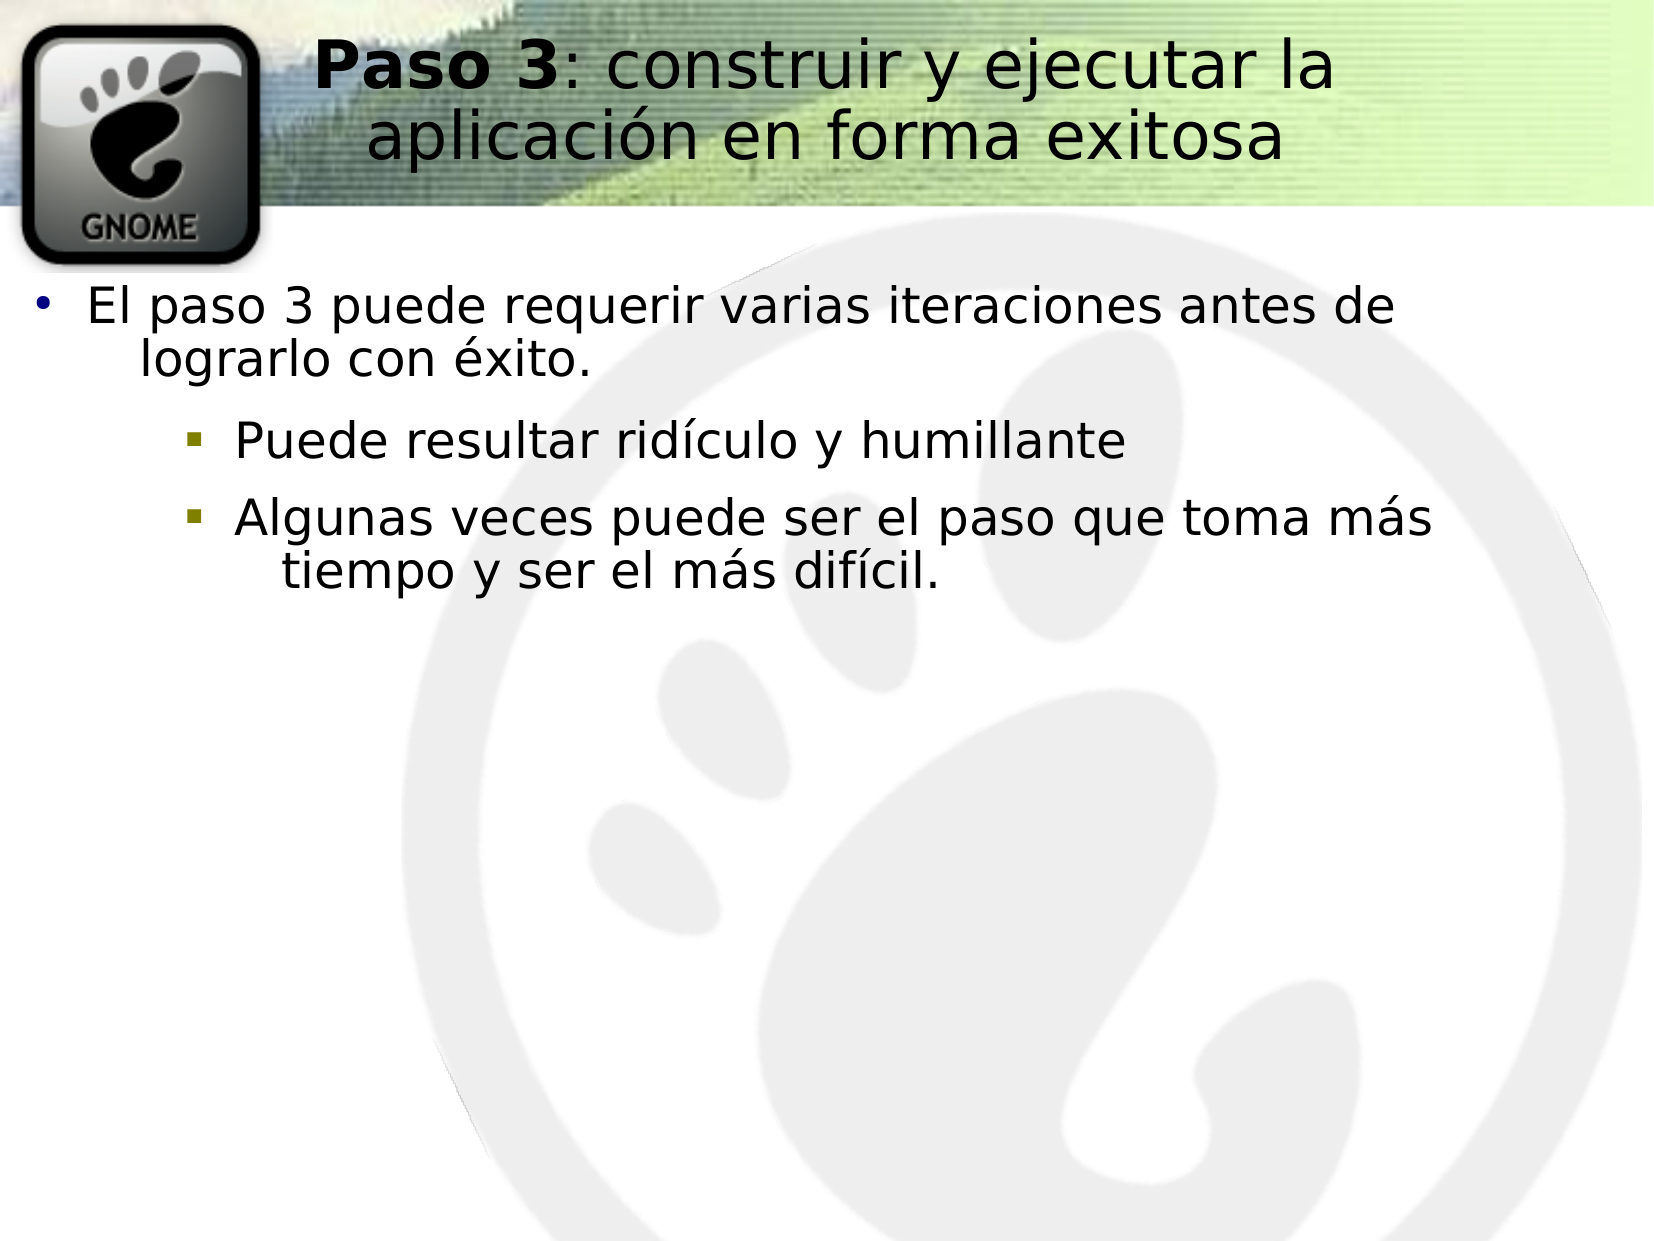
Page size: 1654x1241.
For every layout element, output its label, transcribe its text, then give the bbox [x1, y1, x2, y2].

title Paso 3: construir y ejecutar la aplicación en forma exitosa [295, 0, 1653, 207]
list El paso 3 puede requerir varias iteraciones antes de lograrlo con éxito. Puede resultar ridículo y humillante Algunas veces puede ser el paso que toma más tiempo y ser el más difícil. [0, 280, 1595, 1240]
picture [0, 0, 1654, 1241]
